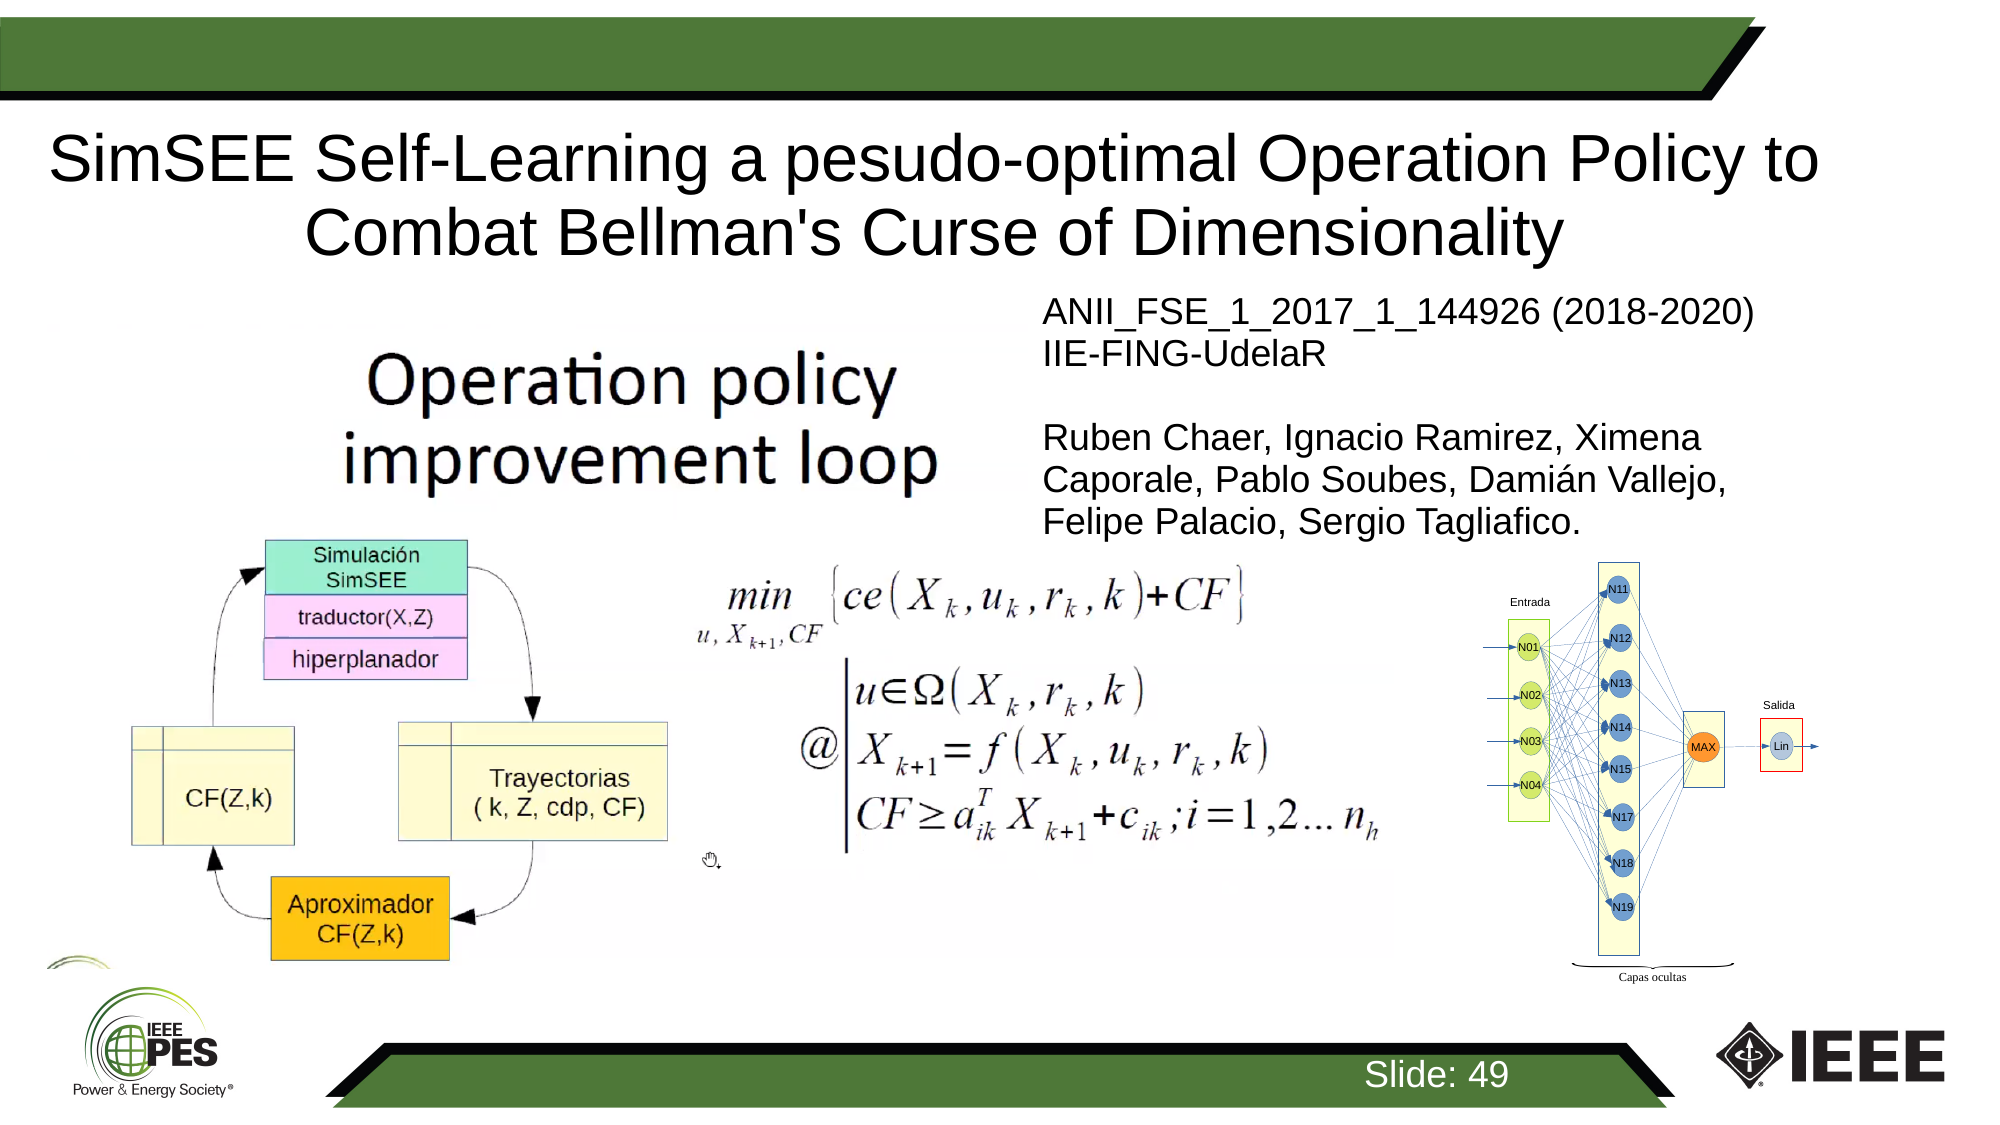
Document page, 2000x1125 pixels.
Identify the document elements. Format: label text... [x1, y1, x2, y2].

picture [0, 0, 2000, 1125]
title SimSEE Self-Learning a pesudo-optimal Operation Policy to Combat Bellman's Curse of Dimensionality [35, 83, 1835, 308]
text_box ANII_FSE_1_2017_1_144926 (2018-2020) IIE-FING-UdelaR Ruben Chaer, Ignacio Ramirez, Ximena Caporale, Pablo Soubes, Damián Vallejo, Felipe Palacio, Sergio Tagliafico. [1027, 283, 1784, 551]
